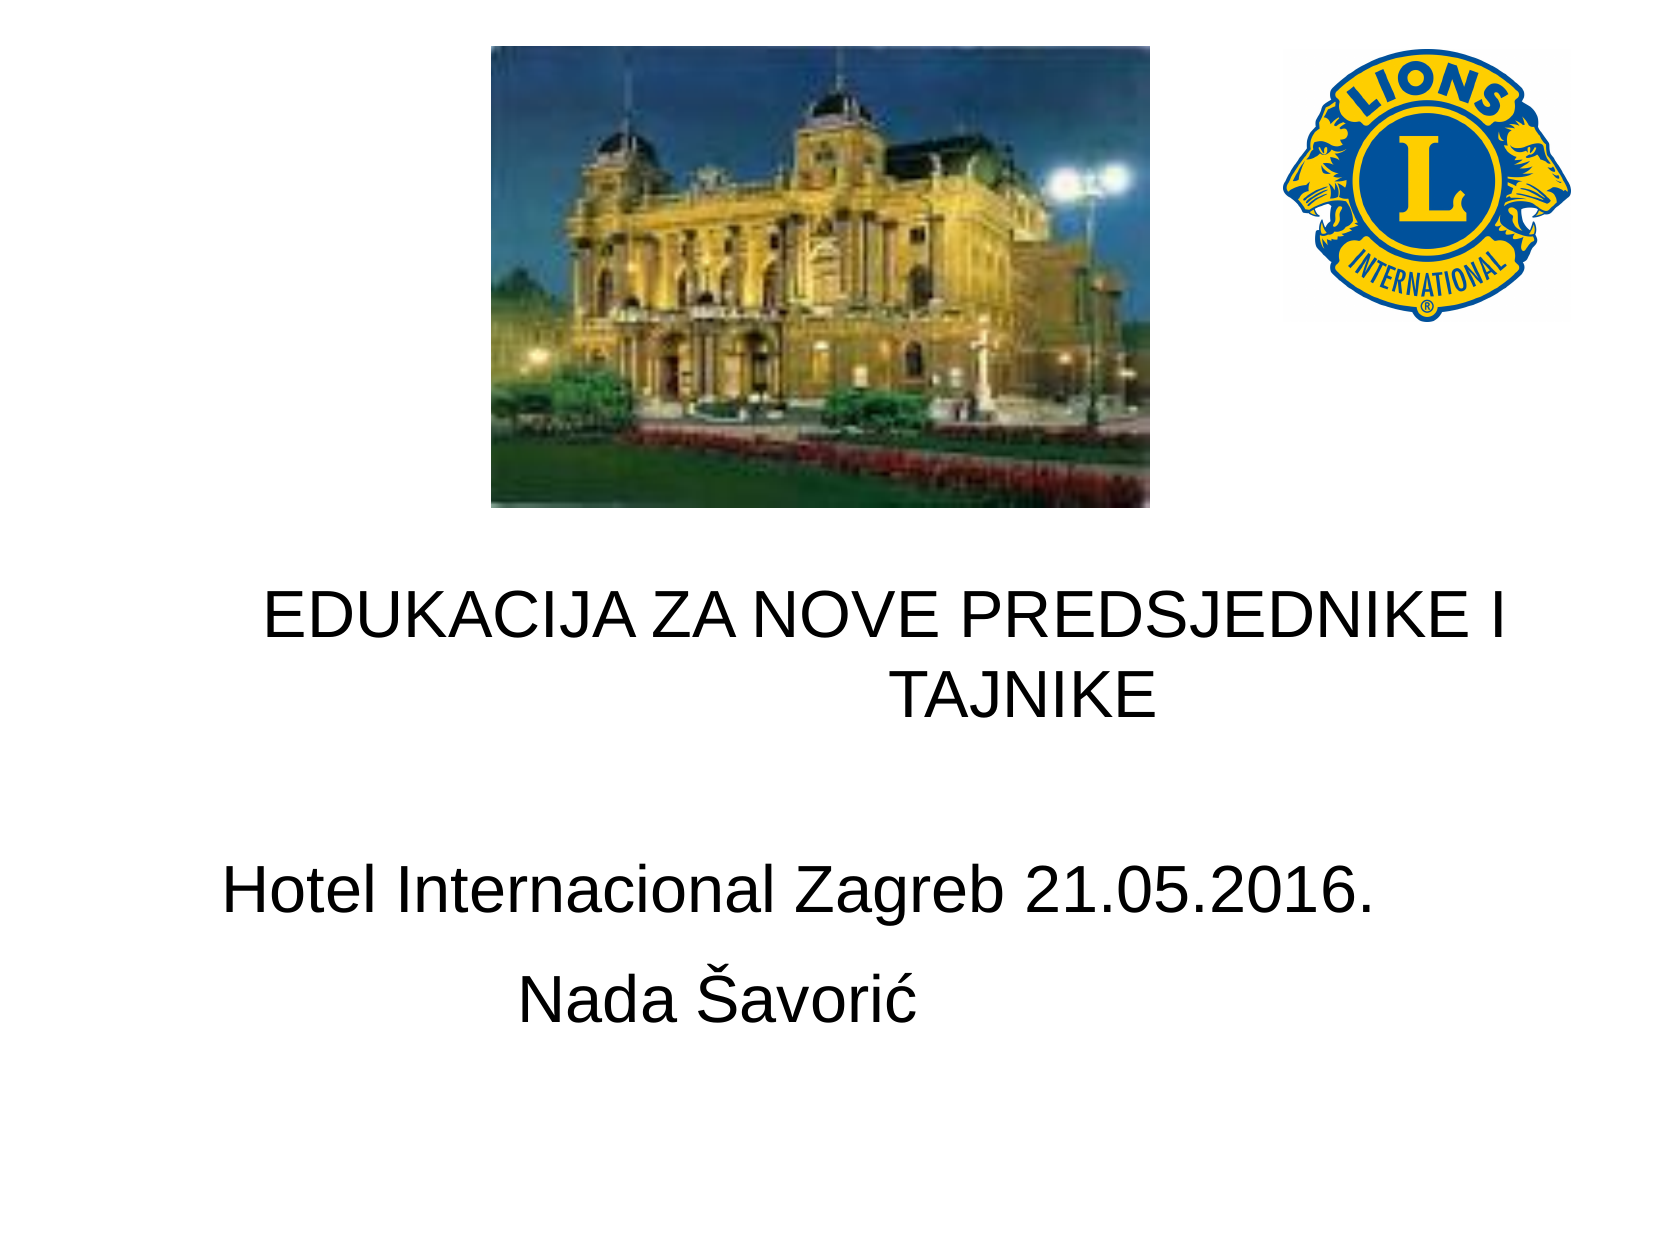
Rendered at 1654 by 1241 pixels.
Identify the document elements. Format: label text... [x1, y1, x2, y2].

picture [491, 46, 1150, 508]
list Hotel Internacional Zagreb 21.05.2016. Nada Šavorić [96, 846, 1585, 1071]
list EDUKACIJA ZA NOVE PREDSJEDNIKE I TAJNIKE [137, 570, 1626, 808]
